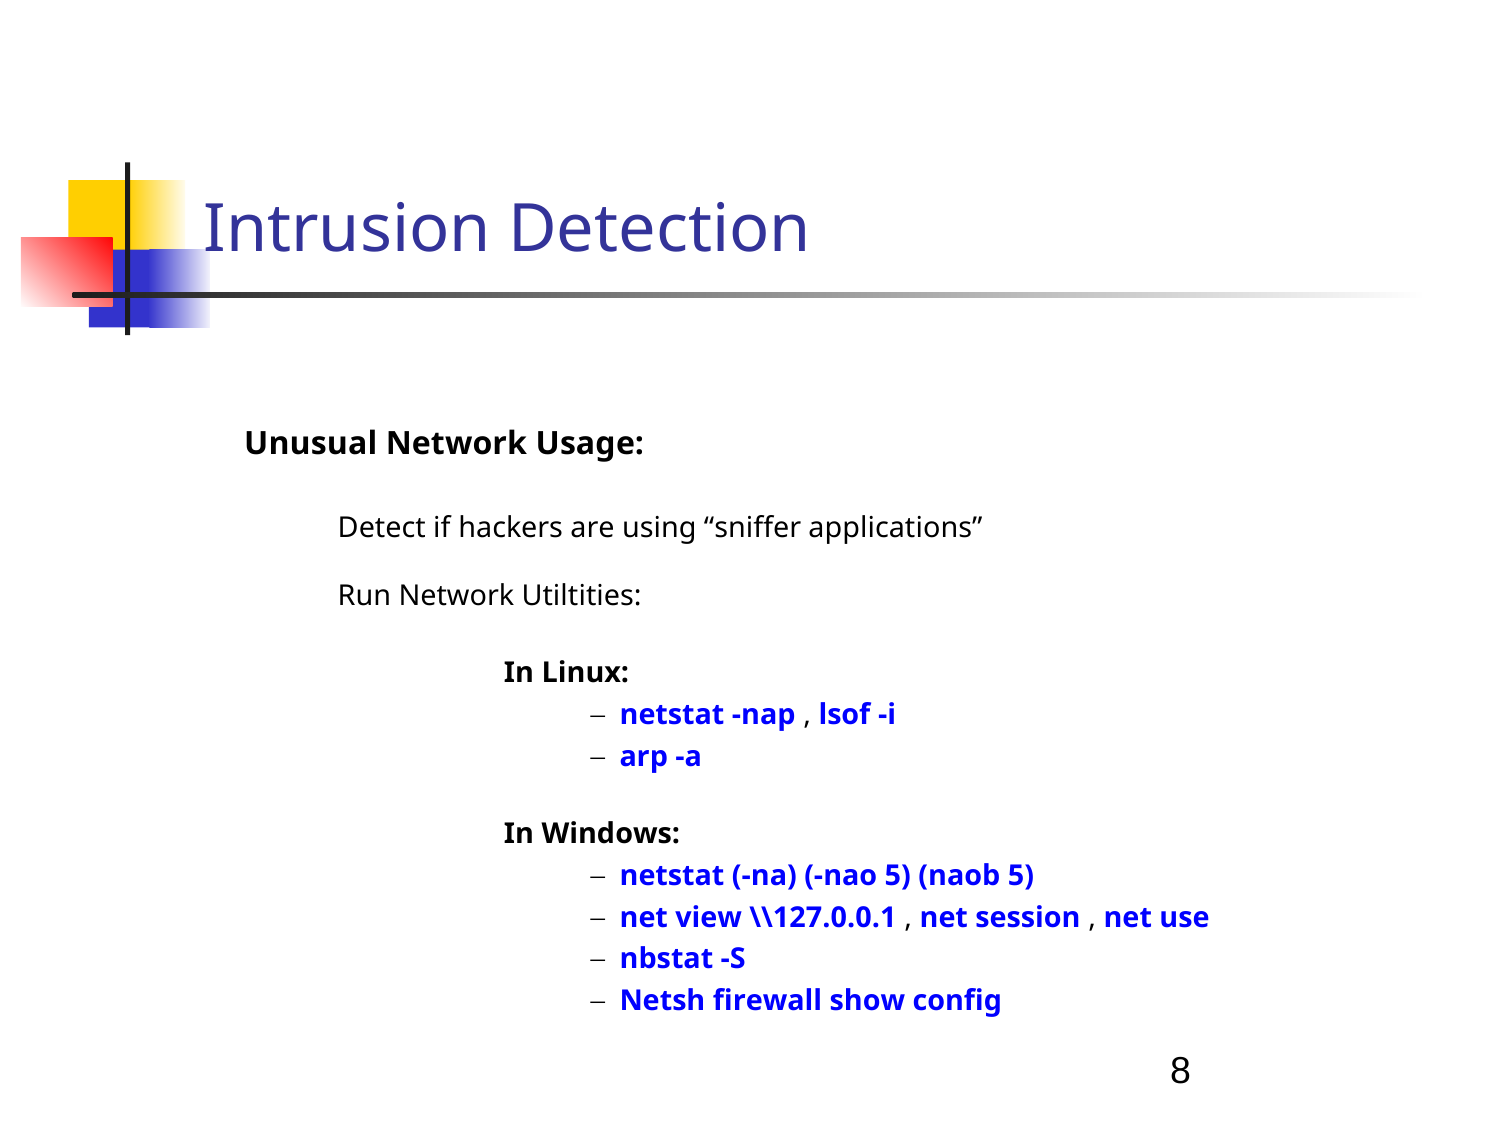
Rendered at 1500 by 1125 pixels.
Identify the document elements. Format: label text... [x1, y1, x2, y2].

title Intrusion Detection [188, 35, 1468, 276]
list Unusual Network Usage: Detect if hackers are using “sniffer applications” Run Network Utiltities: In Linux: netstat -nap , lsof -i arp -a In Windows: netstat (-na) (-nao 5) (naob 5) net view \\127.0.0.1 , net session , net use nbstat -S Netsh firewall show config [229, 365, 1434, 1034]
